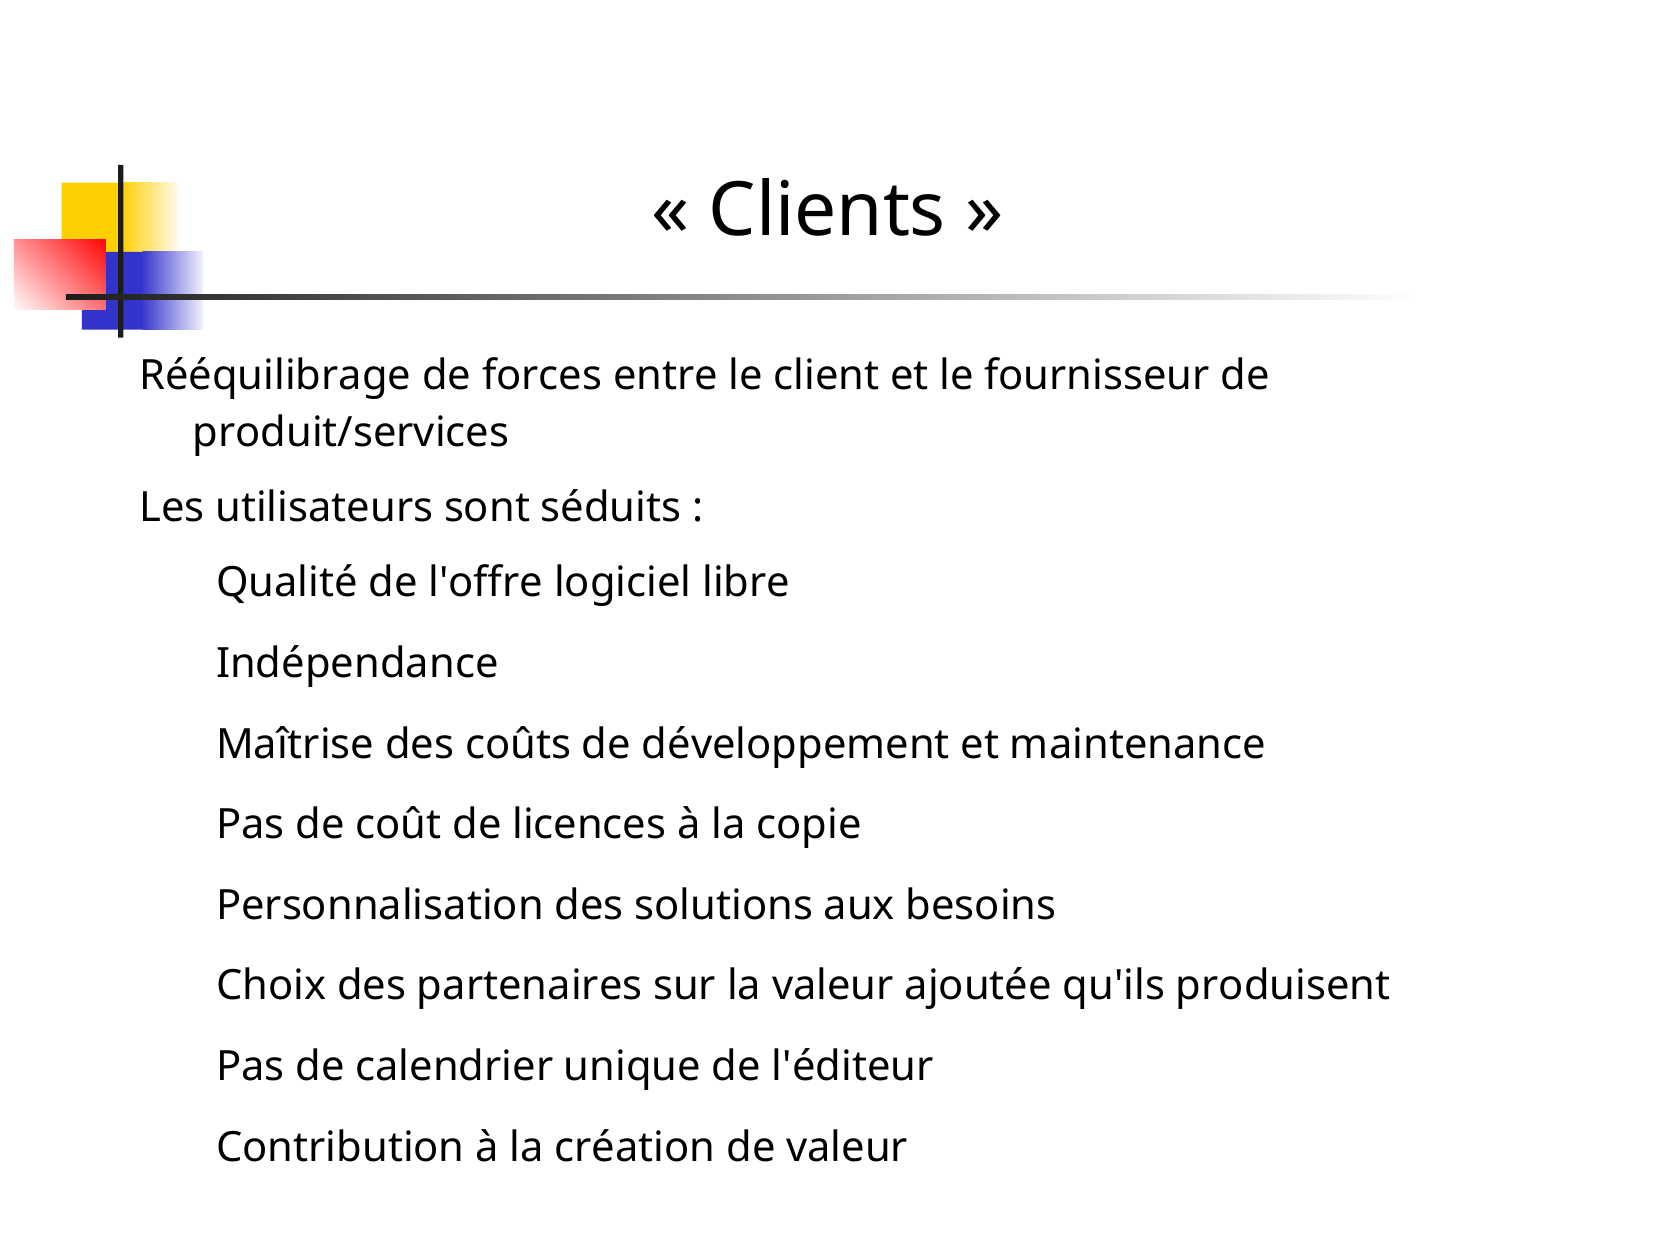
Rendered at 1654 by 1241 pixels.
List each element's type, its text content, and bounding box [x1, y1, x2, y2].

title « Clients » [121, 110, 1534, 303]
list Rééquilibrage de forces entre le client et le fournisseur de produit/services Les utilisateurs sont séduits : Qualité de l'offre logiciel libre Indépendance Maîtrise des coûts de développement et maintenance Pas de coût de licences à la copie Personnalisation des solutions aux besoins Choix des partenaires sur la valeur ajoutée qu'ils produisent Pas de calendrier unique de l'éditeur Contribution à la création de valeur [121, 344, 1534, 1112]
